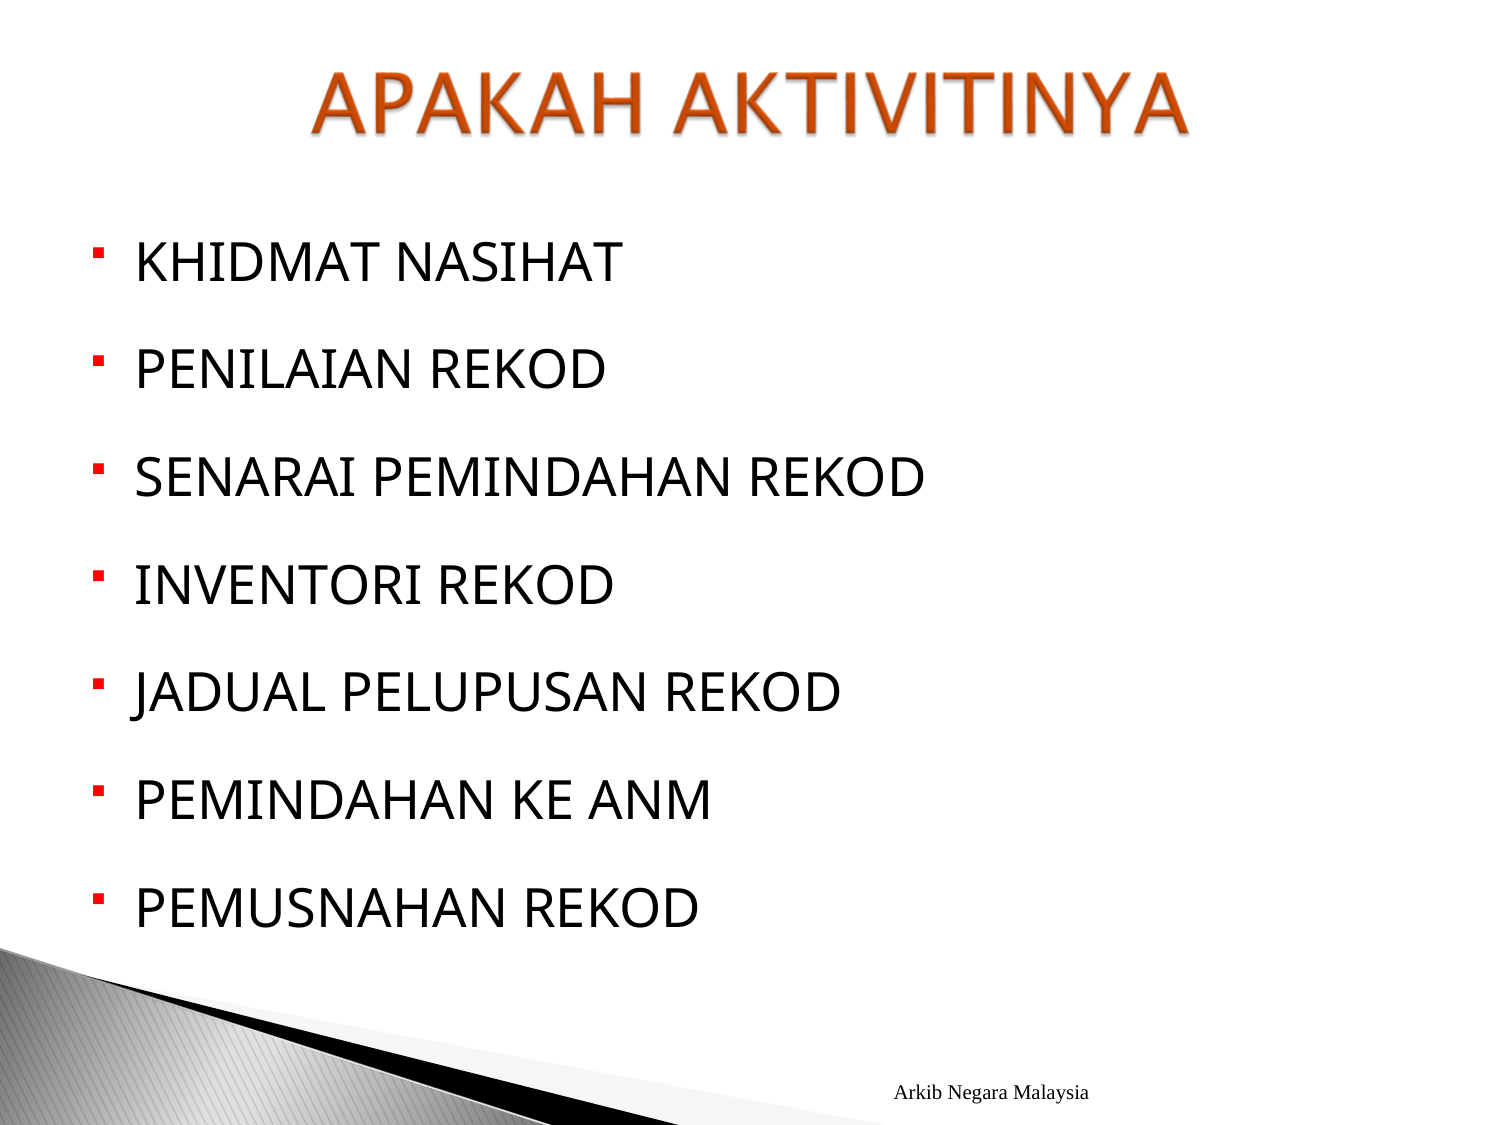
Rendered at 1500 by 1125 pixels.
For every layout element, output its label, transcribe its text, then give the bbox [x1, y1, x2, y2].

picture [75, 49, 1426, 175]
text_box Arkib Negara Malaysia [718, 1051, 1105, 1112]
list KHIDMAT NASIHAT PENILAIAN REKOD SENARAI PEMINDAHAN REKOD INVENTORI REKOD JADUAL PELUPUSAN REKOD PEMINDAHAN KE ANM PEMUSNAHAN REKOD [75, 237, 1426, 1006]
picture [0, 947, 559, 1125]
